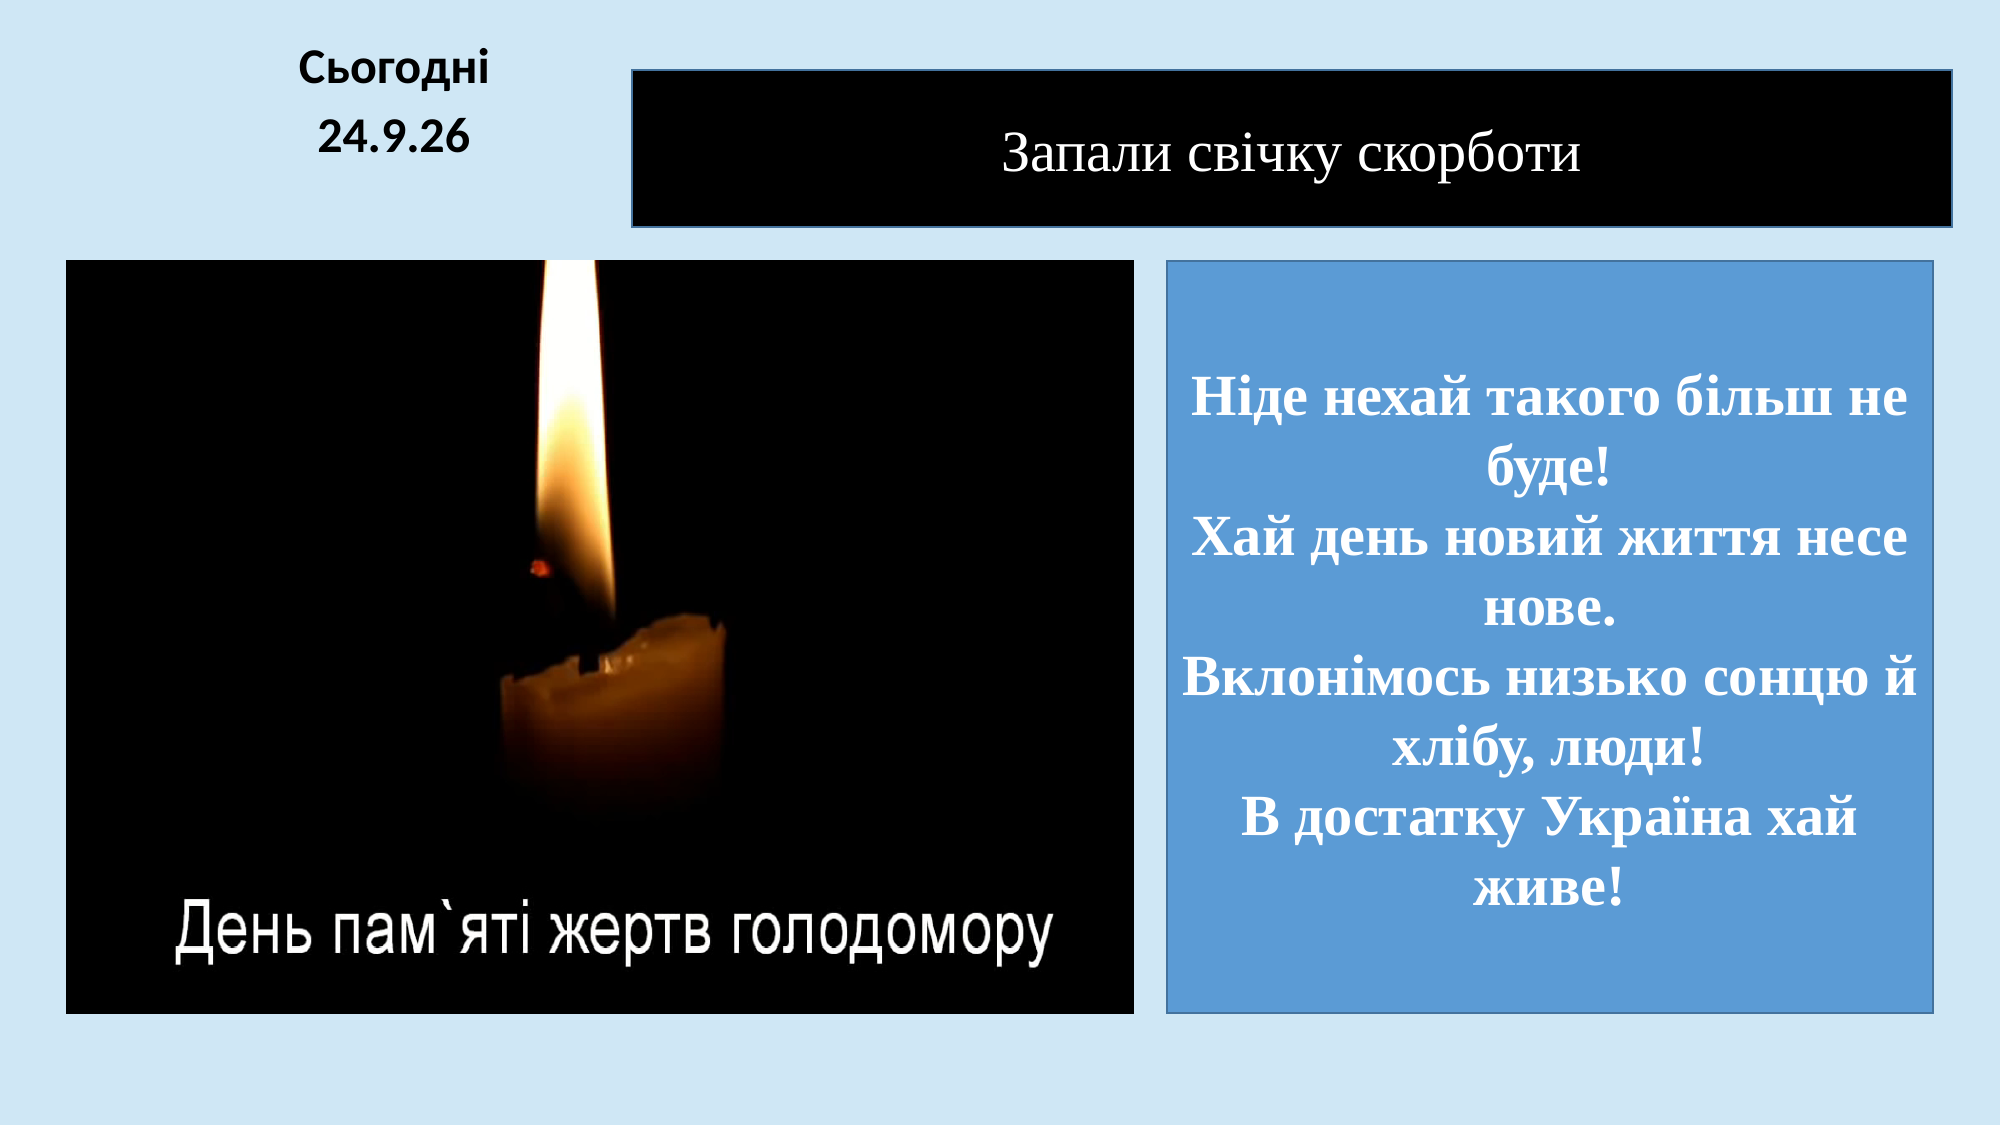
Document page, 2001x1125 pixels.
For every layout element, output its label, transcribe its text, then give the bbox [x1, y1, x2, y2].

text_box 20.1.24 [263, 101, 524, 164]
text_box Сьогодні [284, 26, 535, 101]
text_box Ніде нехай такого більш не буде! Хай день новий життя несе нове. Вклонімось низько сонцю й хлібу, люди! В достатку Україна хай живе! [1166, 260, 1934, 1014]
text_box Запали свічку скорботи [631, 69, 1952, 227]
picture [66, 260, 1134, 1014]
